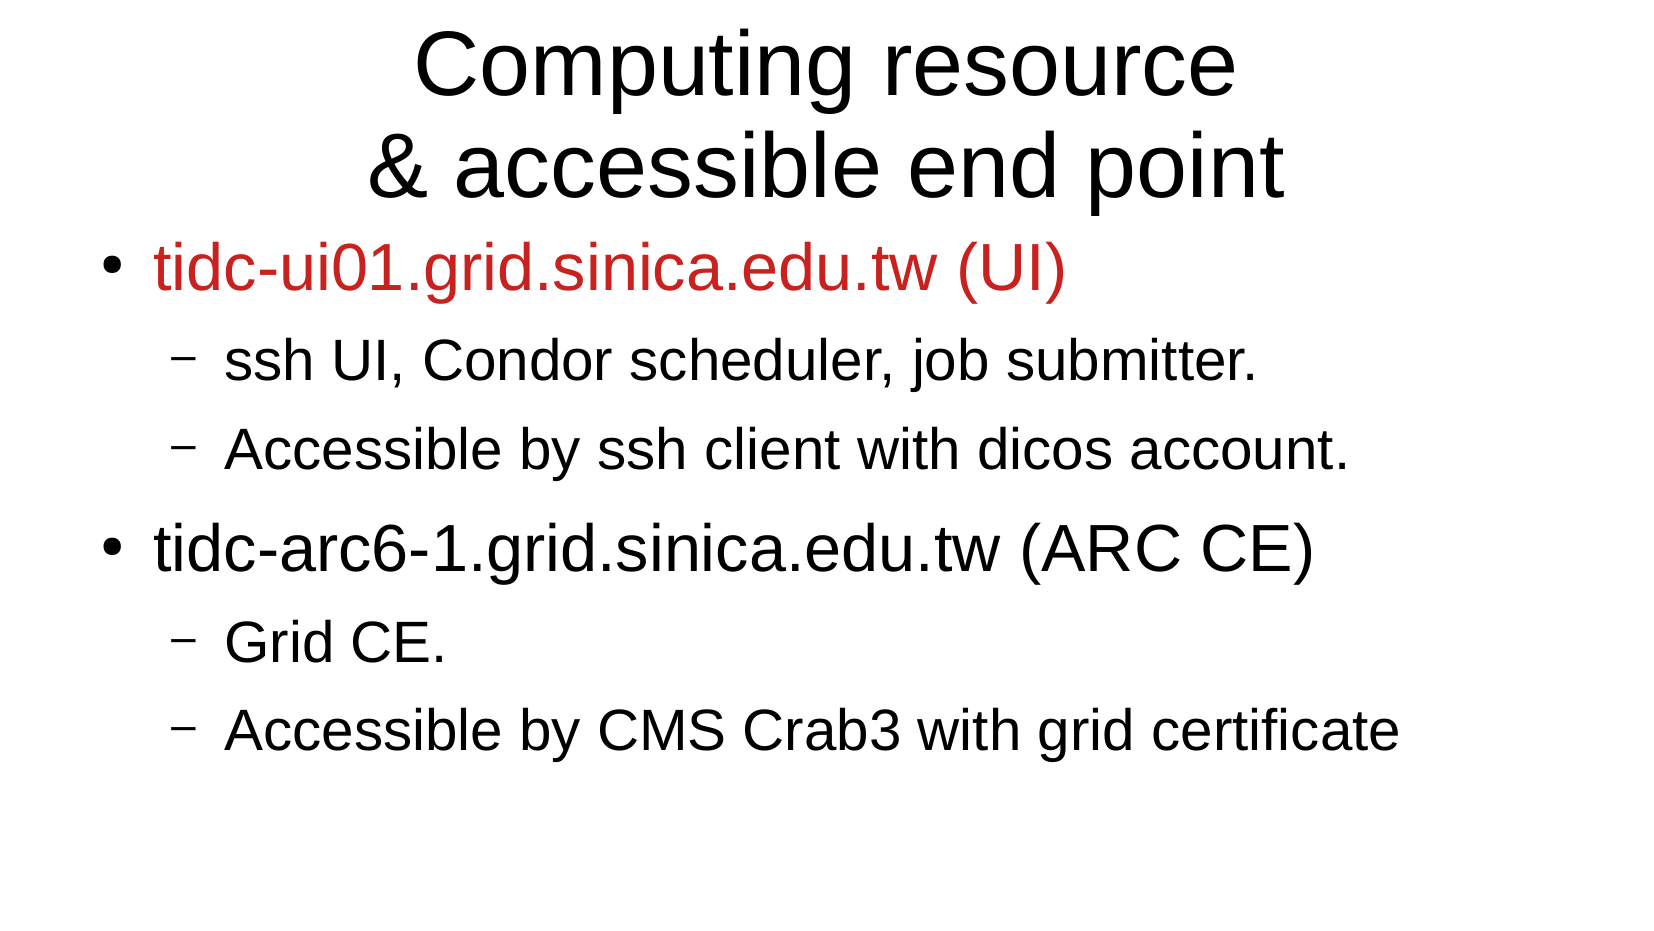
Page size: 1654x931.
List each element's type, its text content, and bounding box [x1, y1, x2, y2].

list tidc-ui01.grid.sinica.edu.tw (UI) ssh UI, Condor scheduler, job submitter. Accessible by ssh client with dicos account. tidc-arc6-1.grid.sinica.edu.tw (ARC CE) Grid CE. Accessible by CMS Crab3 with grid certificate [82, 229, 1571, 769]
title Computing resource & accessible end point [82, 12, 1571, 218]
